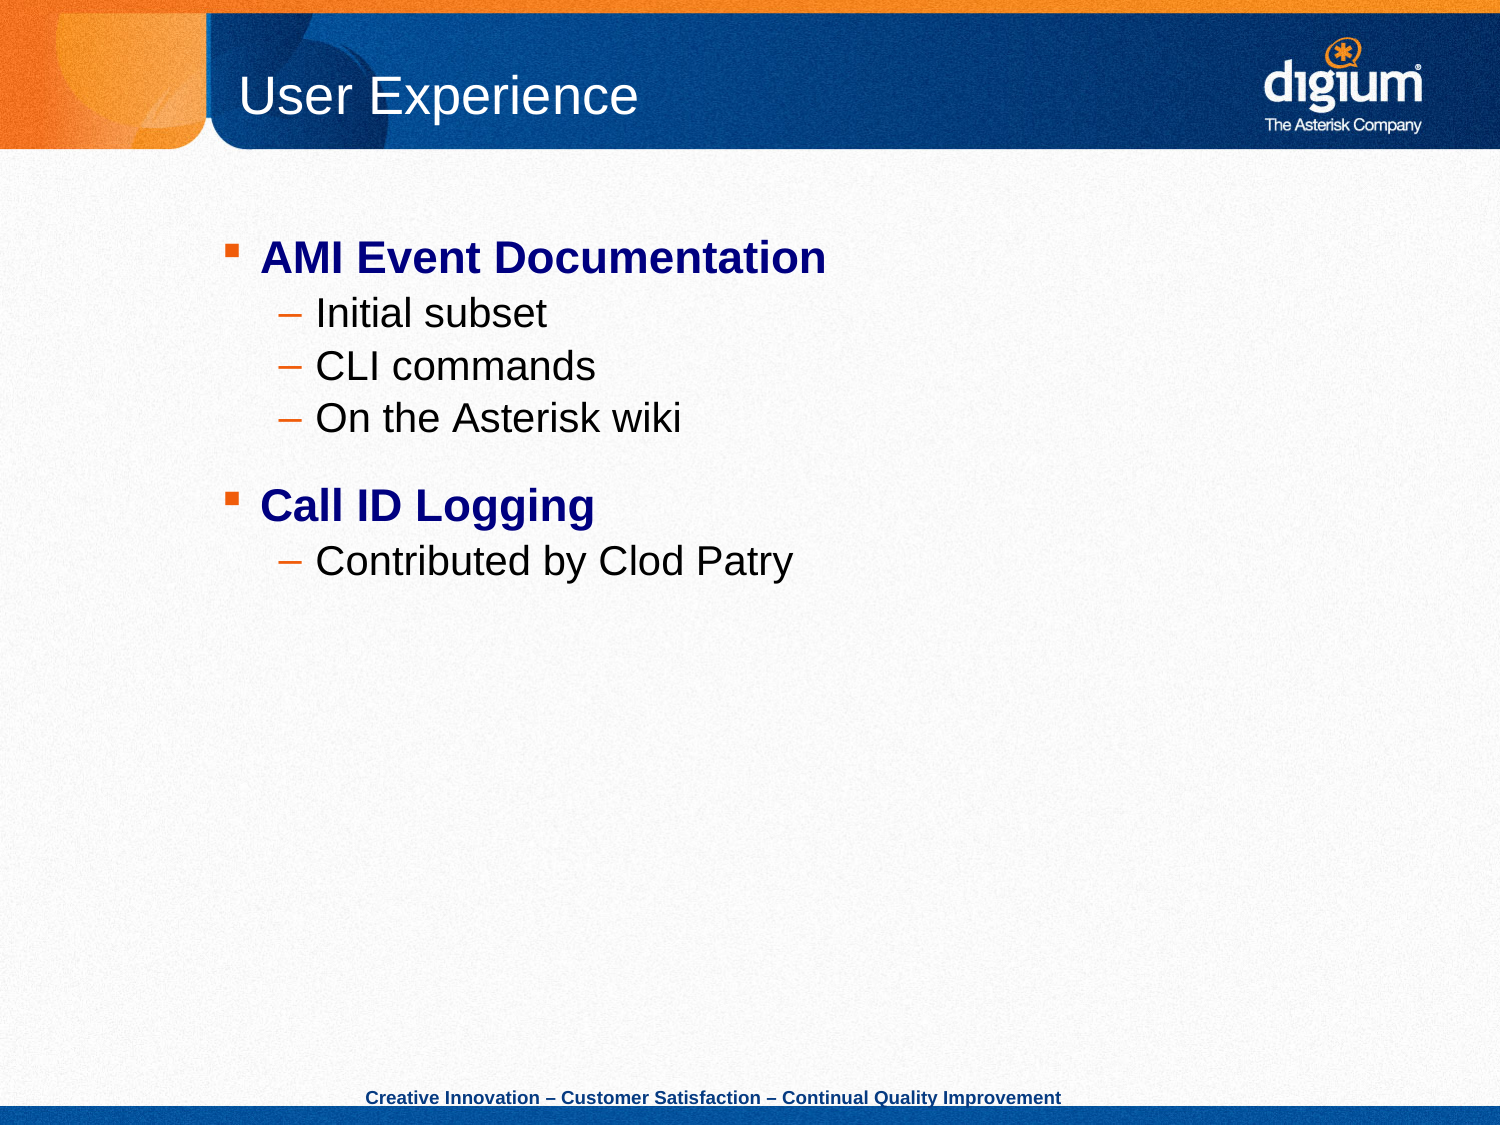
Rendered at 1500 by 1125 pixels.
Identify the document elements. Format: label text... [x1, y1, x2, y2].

picture [0, 0, 1500, 1125]
list AMI Event Documentation Initial subset CLI commands On the Asterisk wiki Call ID Logging Contributed by Clod Patry [206, 224, 1301, 967]
title User Experience [238, 27, 1243, 127]
